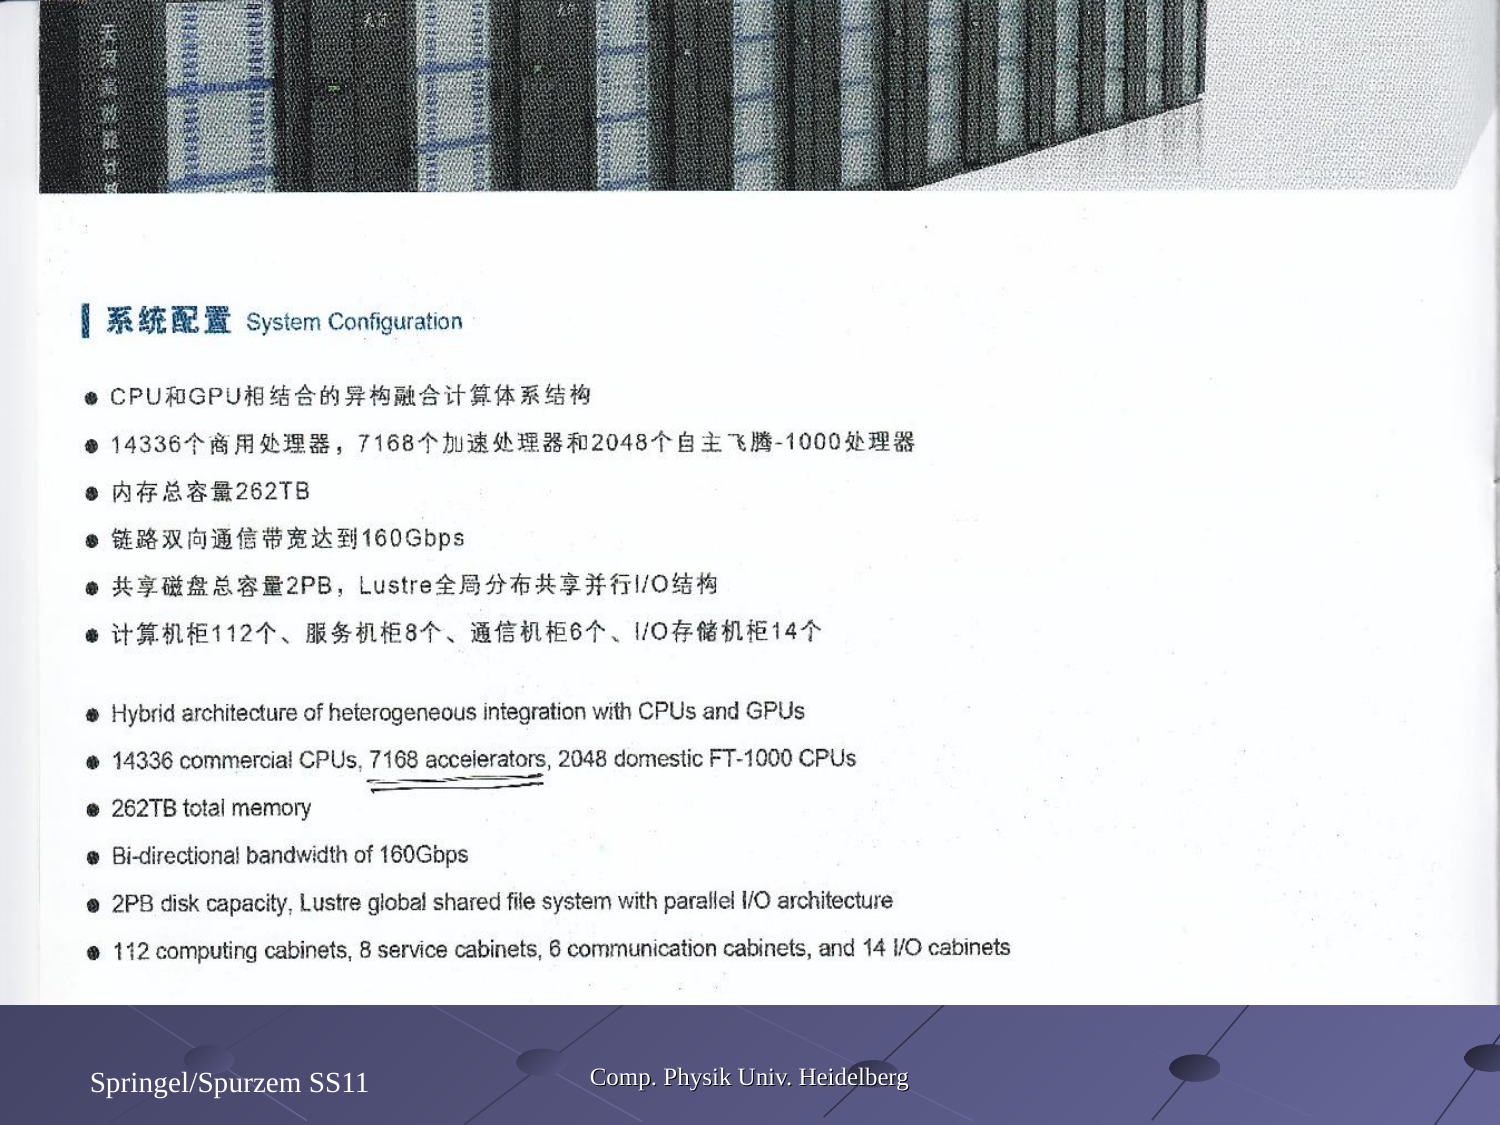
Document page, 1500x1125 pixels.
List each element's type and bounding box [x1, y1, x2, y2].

picture [0, 0, 1500, 1005]
